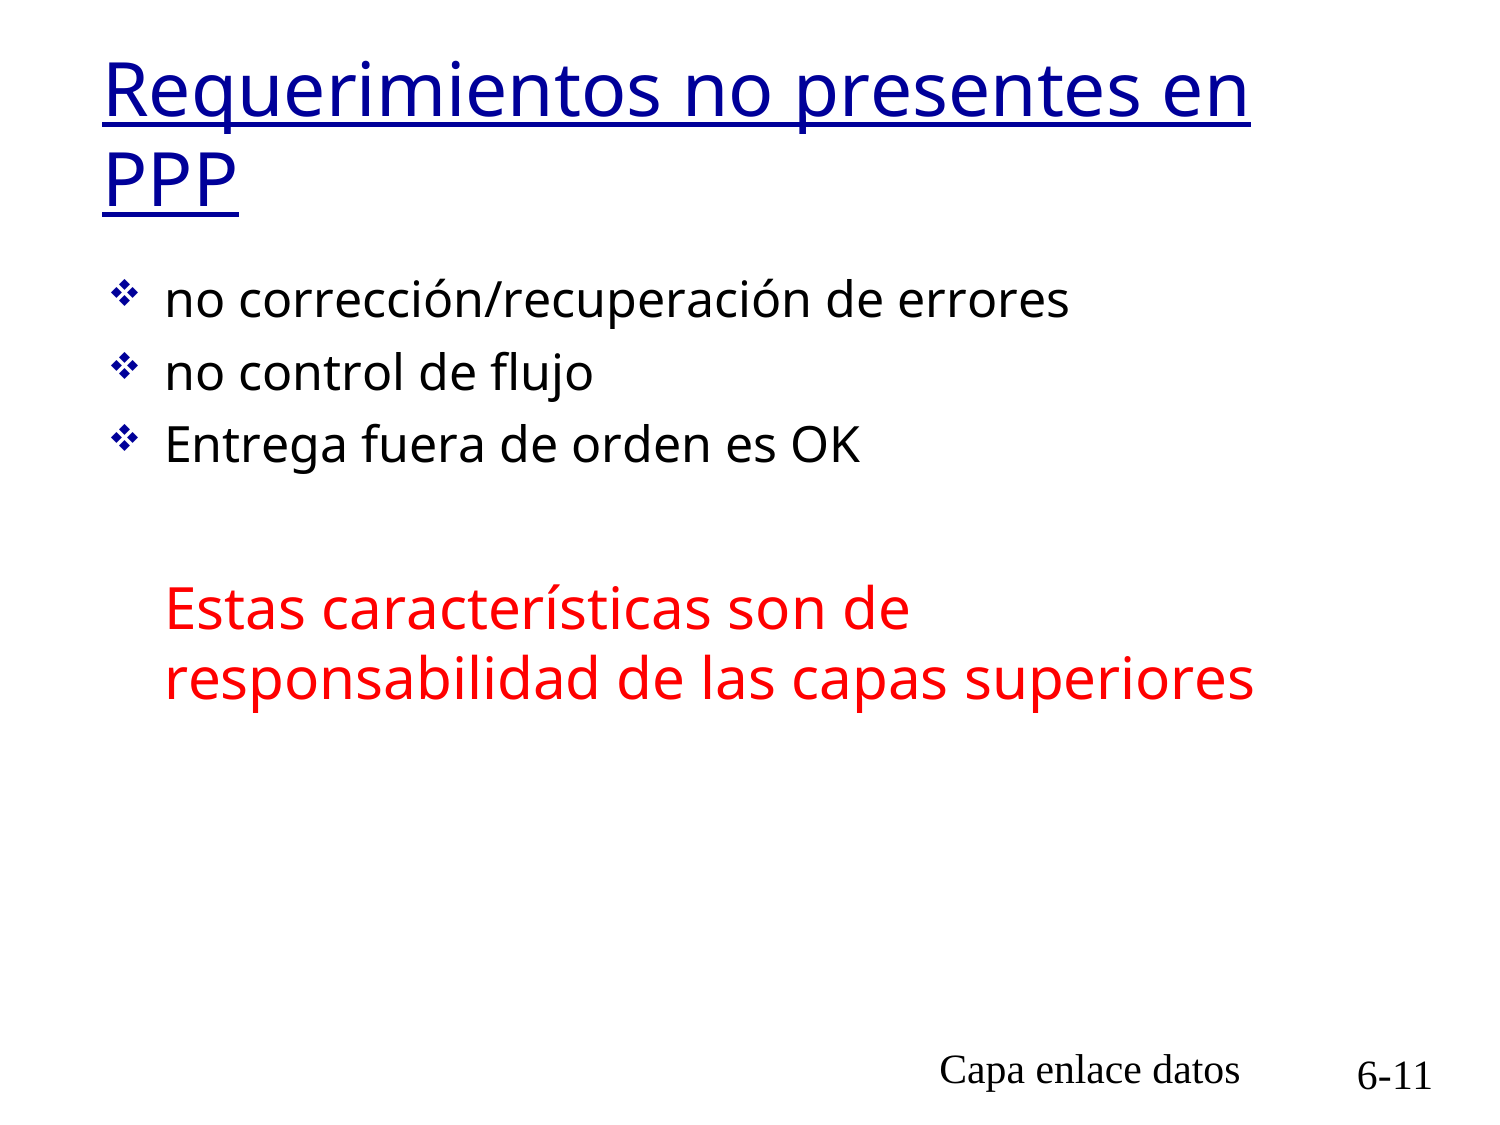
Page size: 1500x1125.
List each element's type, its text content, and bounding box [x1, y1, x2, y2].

title Requerimientos no presentes en PPP [87, 33, 1363, 229]
list no corrección/recuperación de errores no control de flujo Entrega fuera de orden es OK Estas características son de responsabilidad de las capas superiores [93, 260, 1369, 1066]
